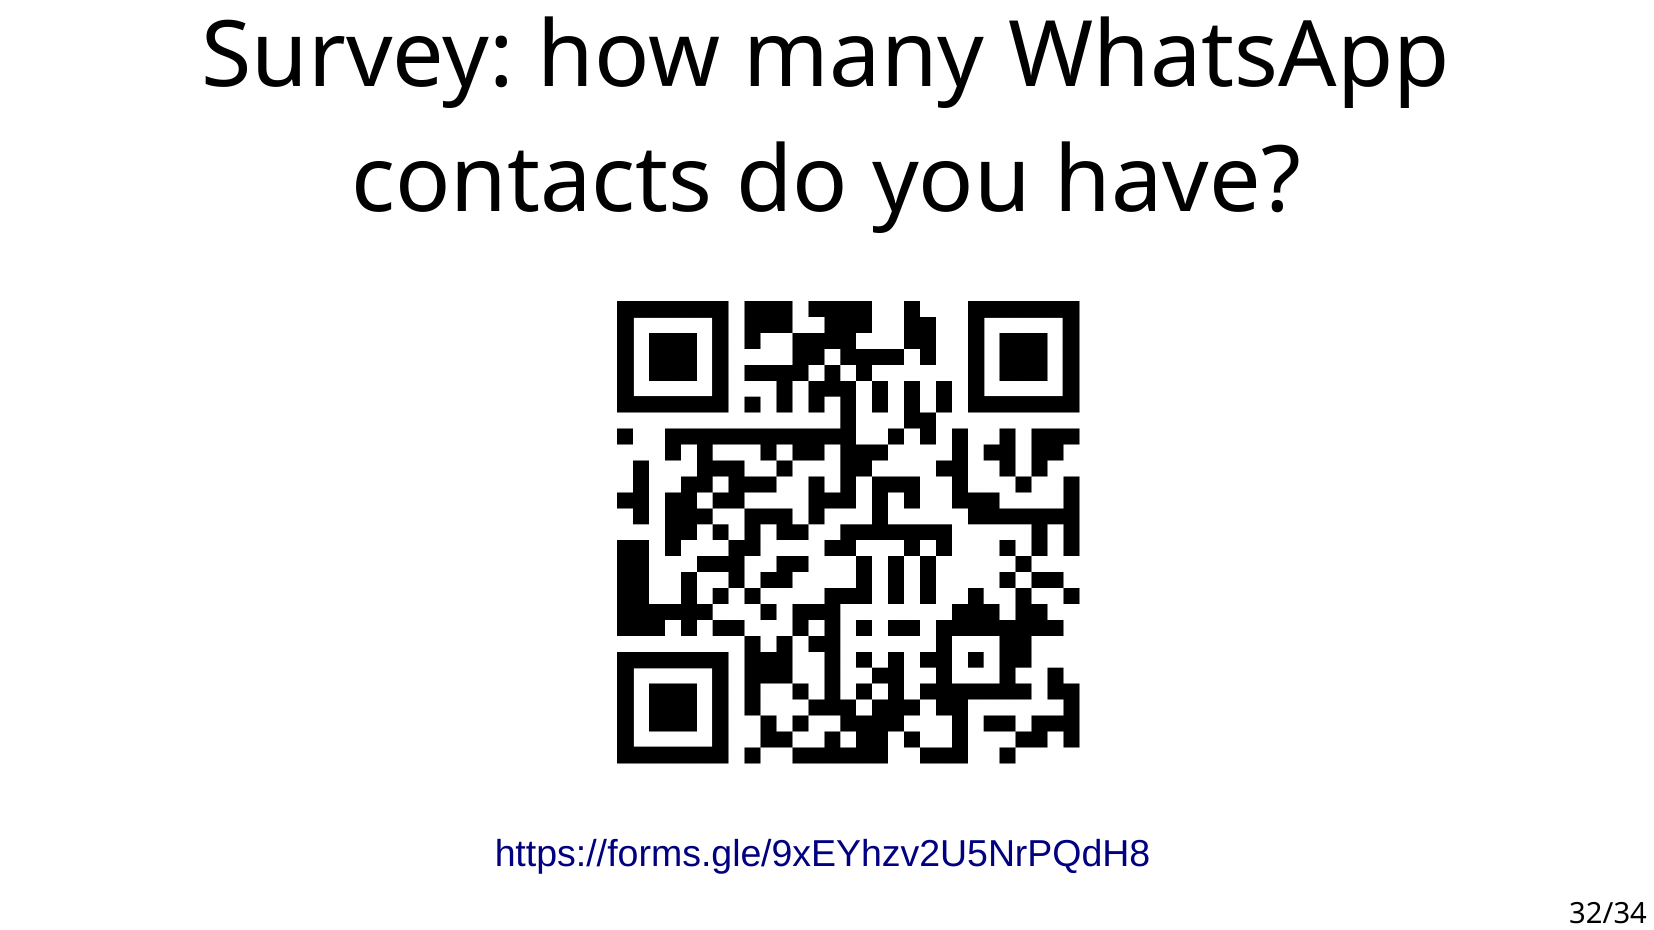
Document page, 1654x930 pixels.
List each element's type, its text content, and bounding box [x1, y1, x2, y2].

title Survey: how many WhatsApp contacts do you have? [82, 0, 1571, 243]
text_box https://forms.gle/9xEYhzv2U5NrPQdH8 [480, 825, 1280, 911]
picture [585, 269, 1111, 796]
